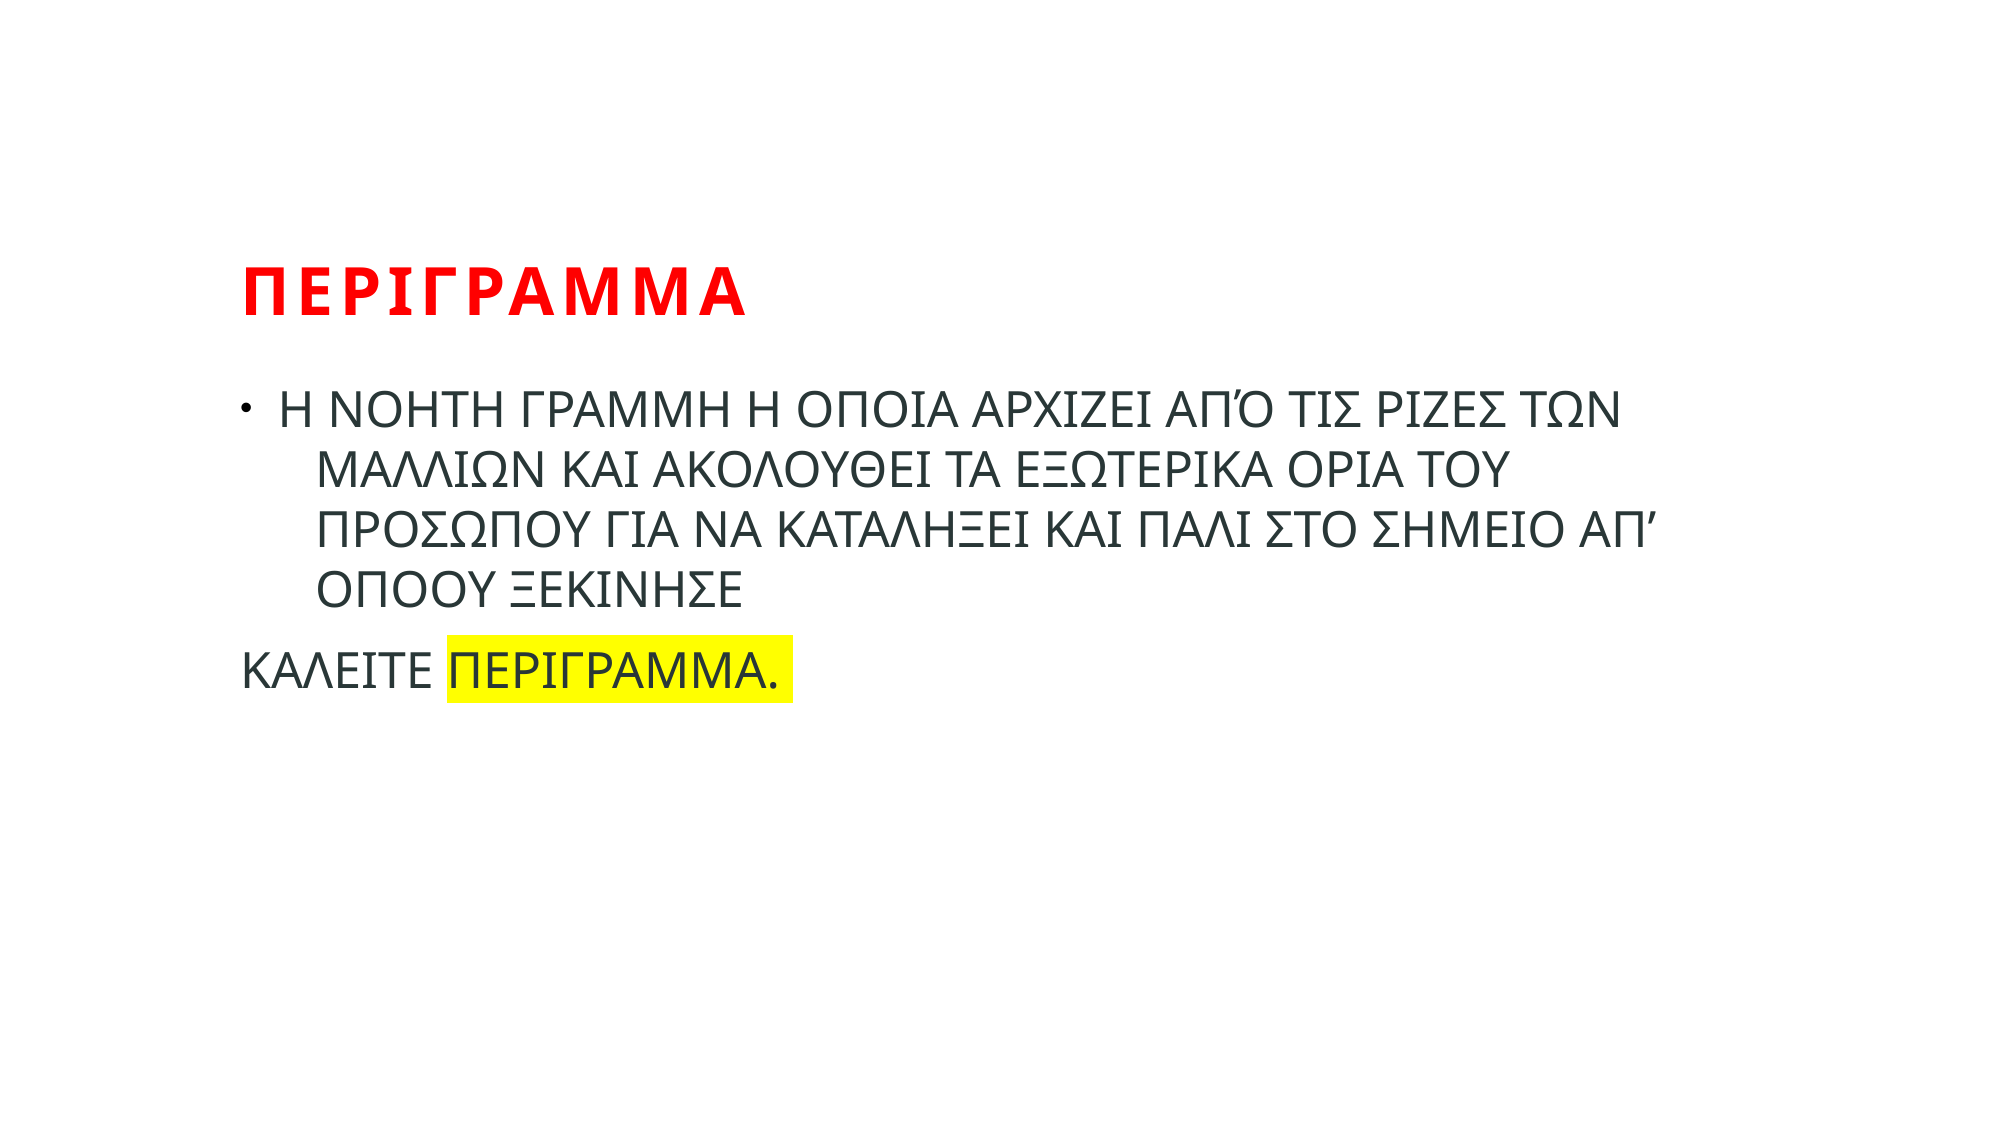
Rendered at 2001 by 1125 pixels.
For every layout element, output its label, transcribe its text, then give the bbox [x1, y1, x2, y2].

list Η ΝΟΗΤΗ ΓΡΑΜΜΗ Η ΟΠΟΙΑ ΑΡΧΙΖΕΙ ΑΠΌ ΤΙΣ ΡΙΖΕΣ ΤΩΝ ΜΑΛΛΙΩΝ ΚΑΙ ΑΚΟΛΟΥΘΕΙ ΤΑ ΕΞΩΤΕΡΙΚΑ ΟΡΙΑ ΤΟΥ ΠΡΟΣΩΠΟΥ ΓΙΑ ΝΑ ΚΑΤΑΛΗΞΕΙ ΚΑΙ ΠΑΛΙ ΣΤΟ ΣΗΜΕΙΟ ΑΠ’ ΟΠΟΟΥ ΞΕΚΙΝΗΣΕ ΚΑΛΕΙΤΕ ΠΕΡΙΓΡΑΜΜΑ. [225, 369, 1782, 714]
title ΠΕΡΙΓΡΑΜΜΑ [225, 214, 867, 338]
